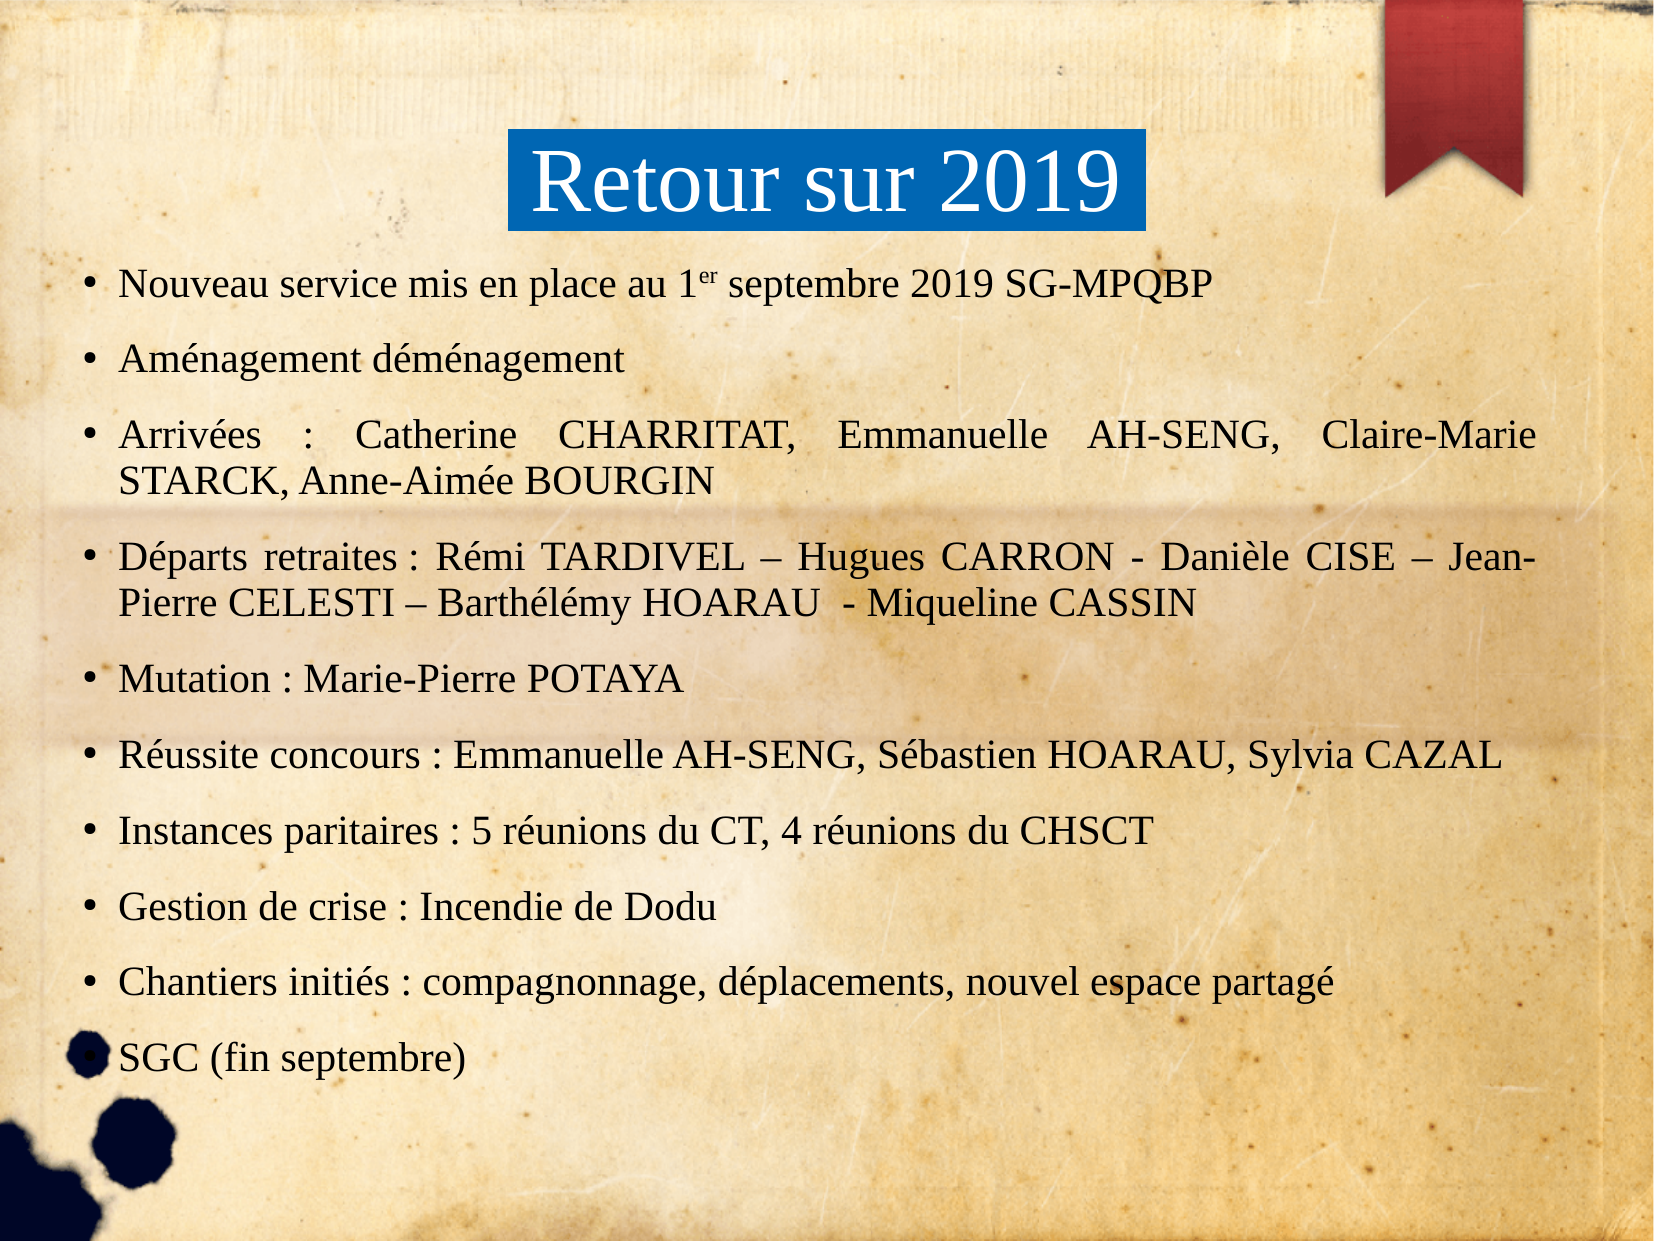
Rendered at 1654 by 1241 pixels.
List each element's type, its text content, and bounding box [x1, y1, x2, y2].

picture [0, 0, 1654, 1241]
title Retour sur 2019 [82, 76, 1571, 284]
list Nouveau service mis en place au 1er septembre 2019 SG-MPQBP Aménagement déménagement Arrivées : Catherine CHARRITAT, Emmanuelle AH-SENG, Claire-Marie STARCK, Anne-Aimée BOURGIN Départs retraites : Rémi TARDIVEL – Hugues CARRON - Danièle CISE – Jean-Pierre CELESTI – Barthélémy HOARAU - Miqueline CASSIN Mutation : Marie-Pierre POTAYA Réussite concours : Emmanuelle AH-SENG, Sébastien HOARAU, Sylvia CAZAL Instances paritaires : 5 réunions du CT, 4 réunions du CHSCT Gestion de crise : Incendie de Dodu Chantiers initiés : compagnonnage, déplacements, nouvel espace partagé SGC (fin septembre) [82, 259, 1538, 1083]
